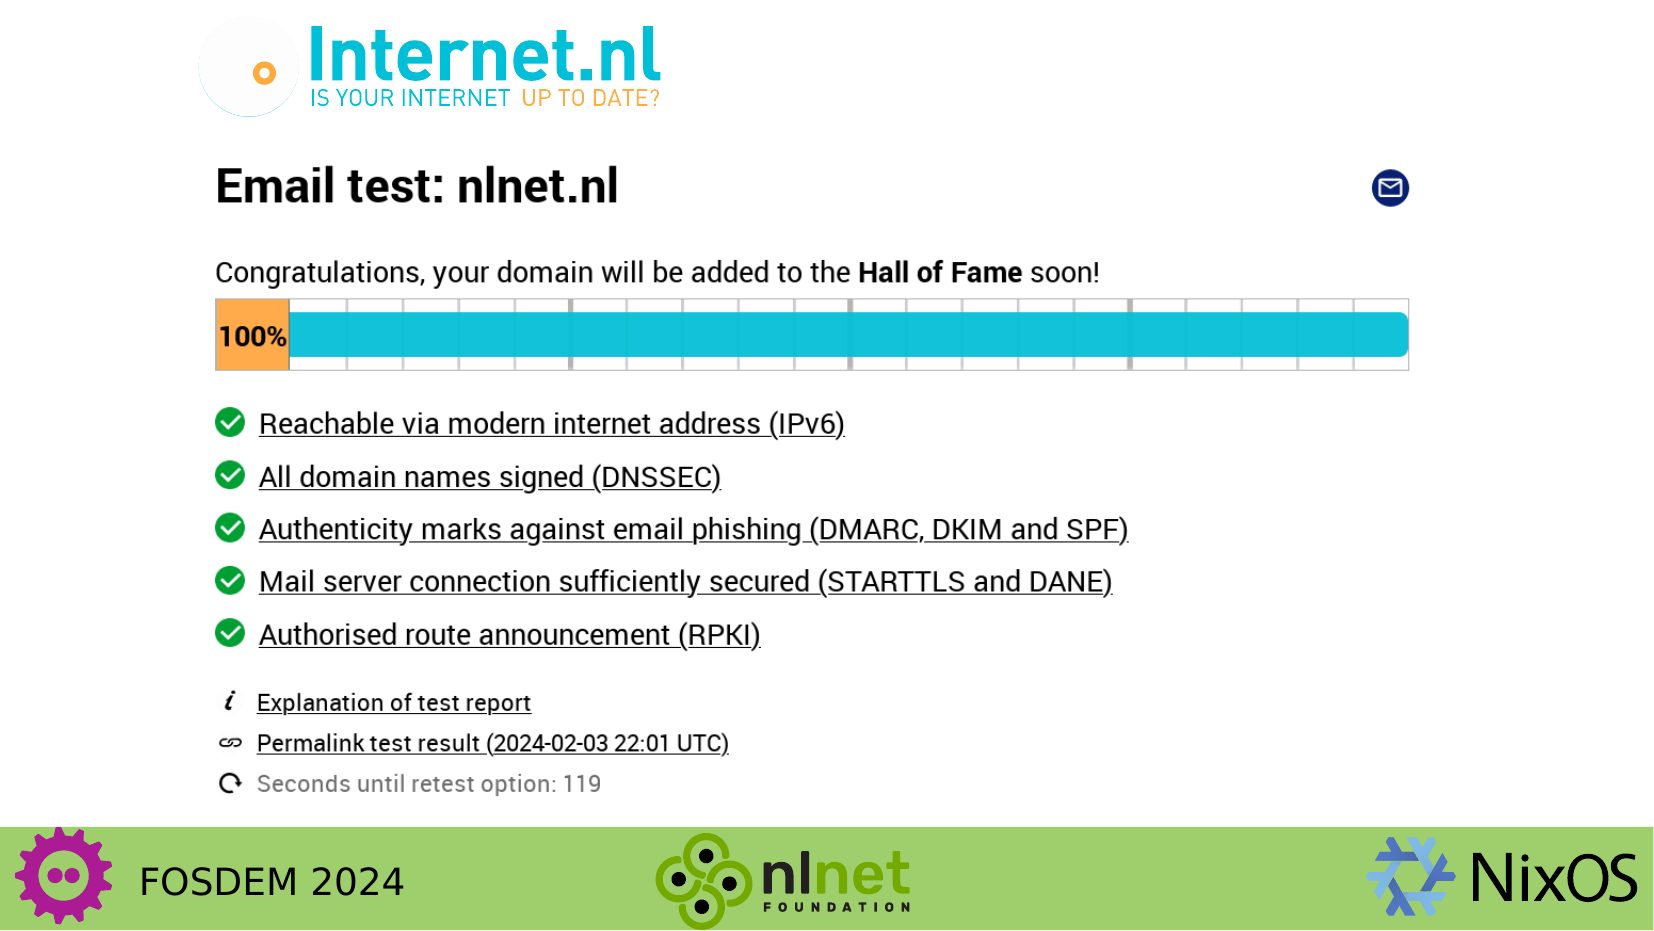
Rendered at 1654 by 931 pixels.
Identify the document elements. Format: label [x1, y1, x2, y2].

picture [198, 131, 1421, 825]
picture [198, 16, 662, 119]
